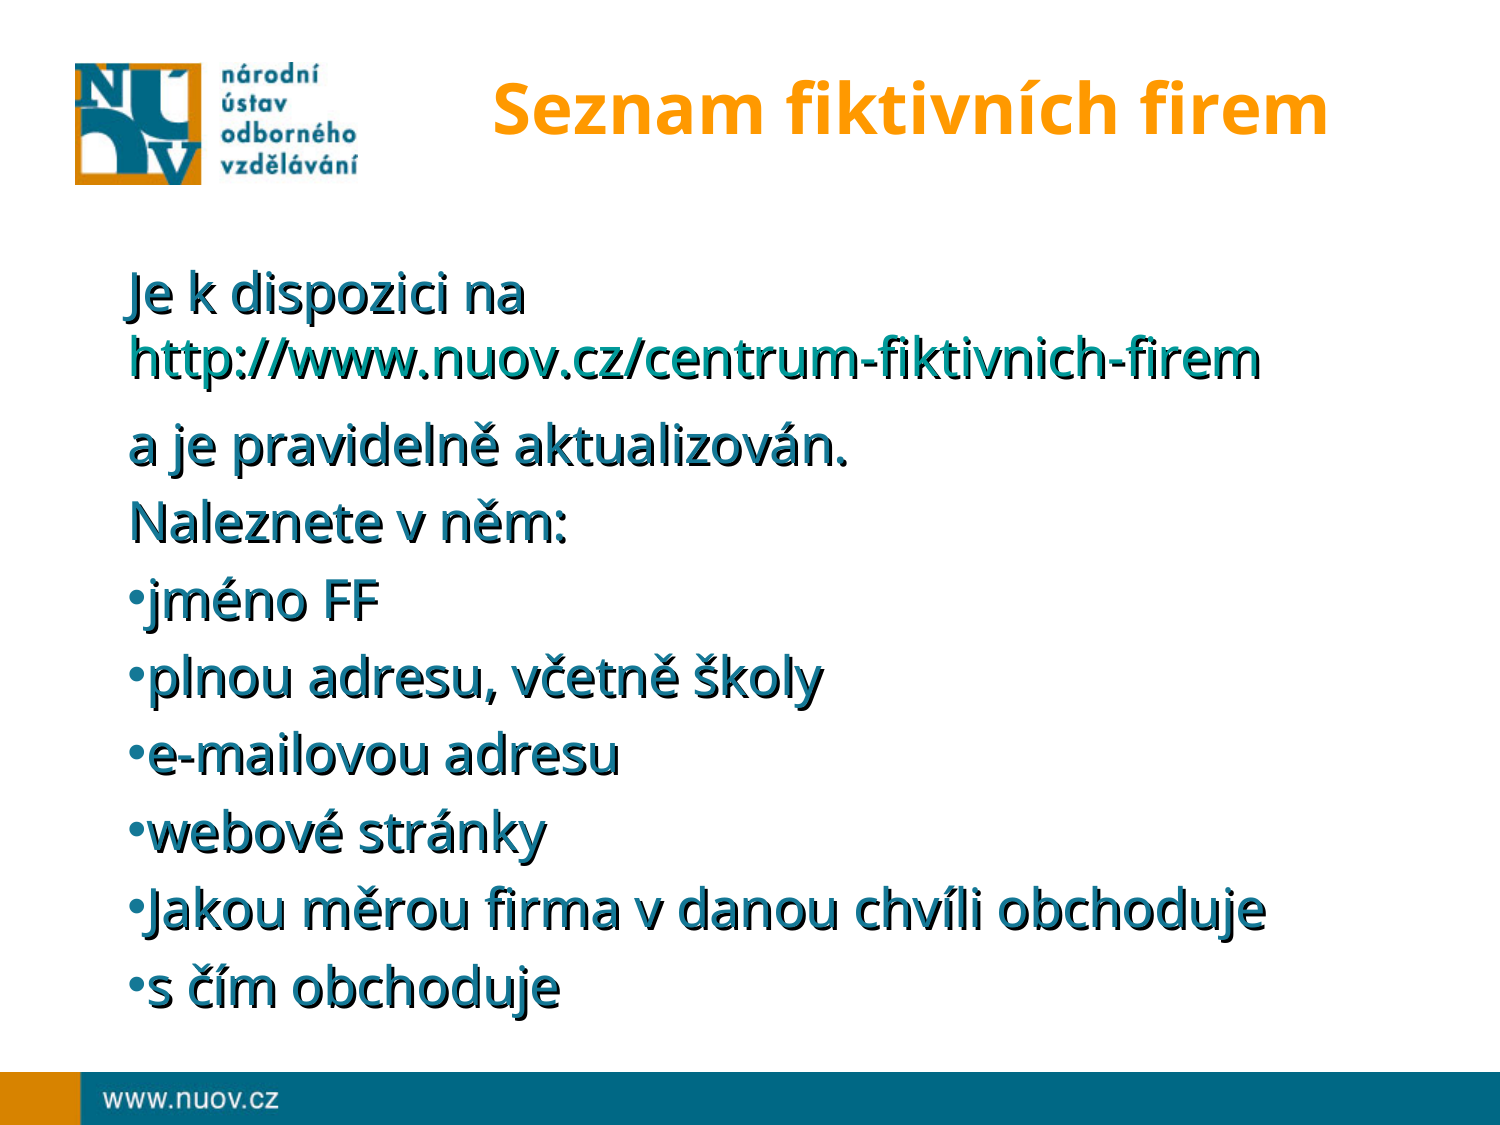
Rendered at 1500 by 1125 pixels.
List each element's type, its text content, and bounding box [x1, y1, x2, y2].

text_box Je k dispozici na http://www.nuov.cz/centrum-fiktivnich-firem a je pravidelně aktualizován. Naleznete v něm: jméno FF plnou adresu, včetně školy e-mailovou adresu webové stránky Jakou měrou firma v danou chvíli obchoduje s čím obchoduje [112, 249, 1488, 1024]
text_box [75, 62, 358, 185]
title Seznam fiktivních firem [399, 24, 1425, 188]
text_box [0, 1072, 1500, 1125]
